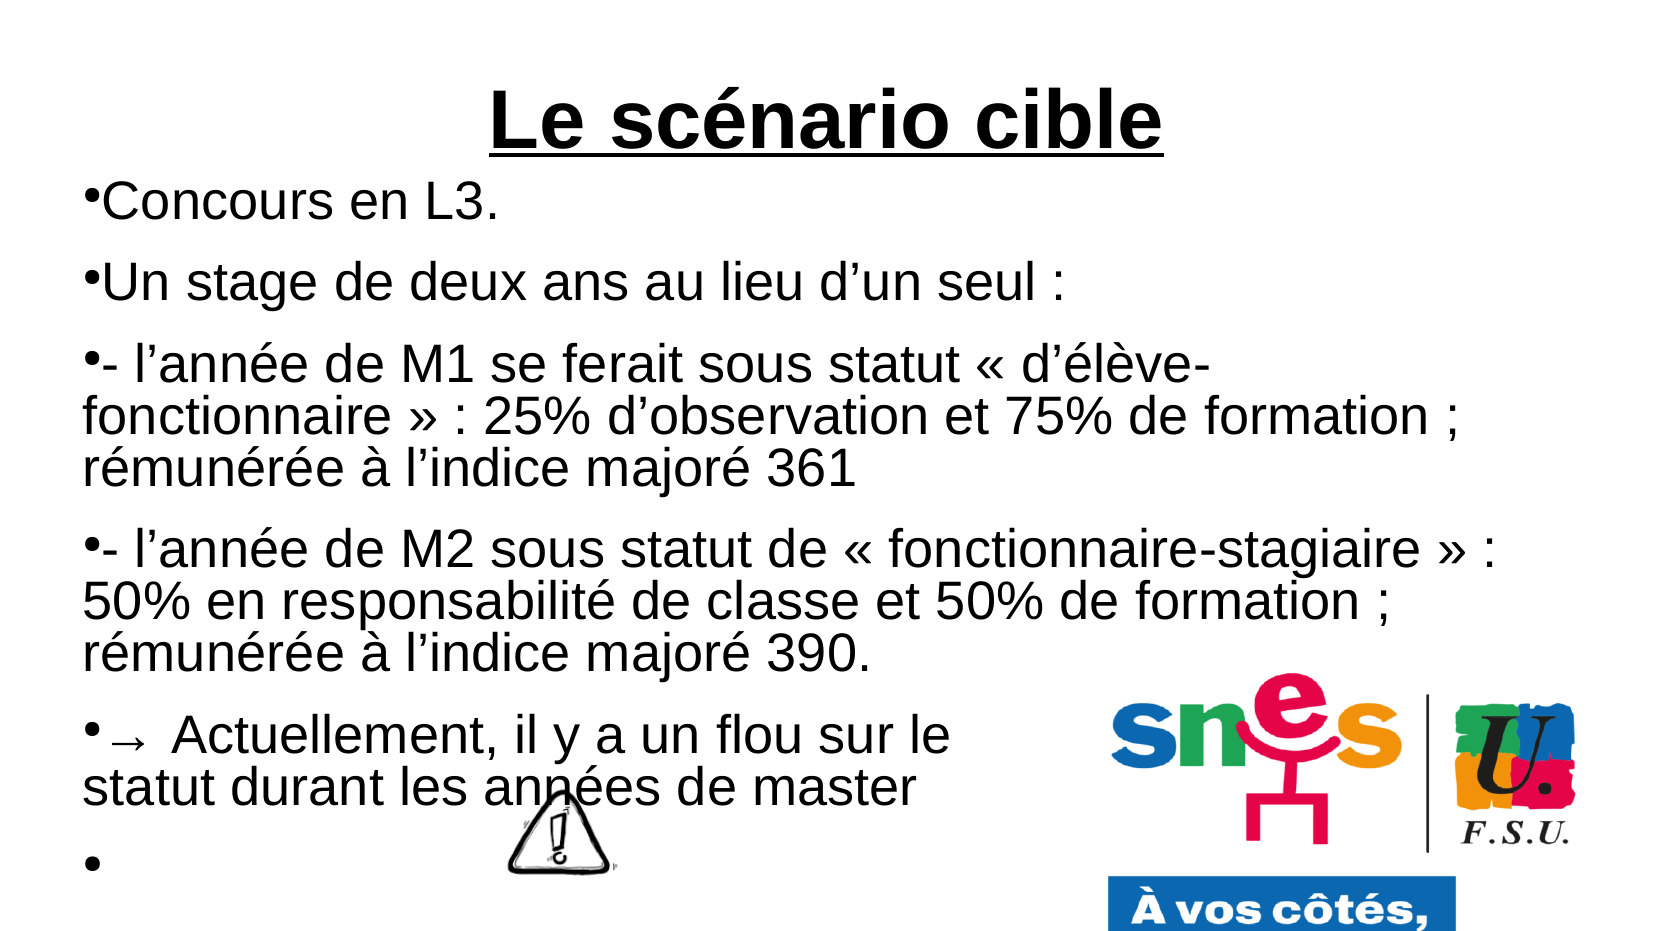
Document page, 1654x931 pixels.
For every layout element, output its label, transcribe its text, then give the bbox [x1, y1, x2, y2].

list Concours en L3. Un stage de deux ans au lieu d’un seul : - l’année de M1 se ferait sous statut « d’élève-fonctionnaire » : 25% d’observation et 75% de formation ; rémunérée à l’indice majoré 361 - l’année de M2 sous statut de « fonctionnaire-stagiaire » : 50% en responsabilité de classe et 50% de formation ; rémunérée à l’indice majoré 390. → Actuellement, il y a un flou sur le statut durant les années de master [82, 177, 1571, 817]
title Le scénario cible [82, 37, 1571, 177]
picture [464, 817, 655, 928]
picture [1033, 645, 1654, 931]
